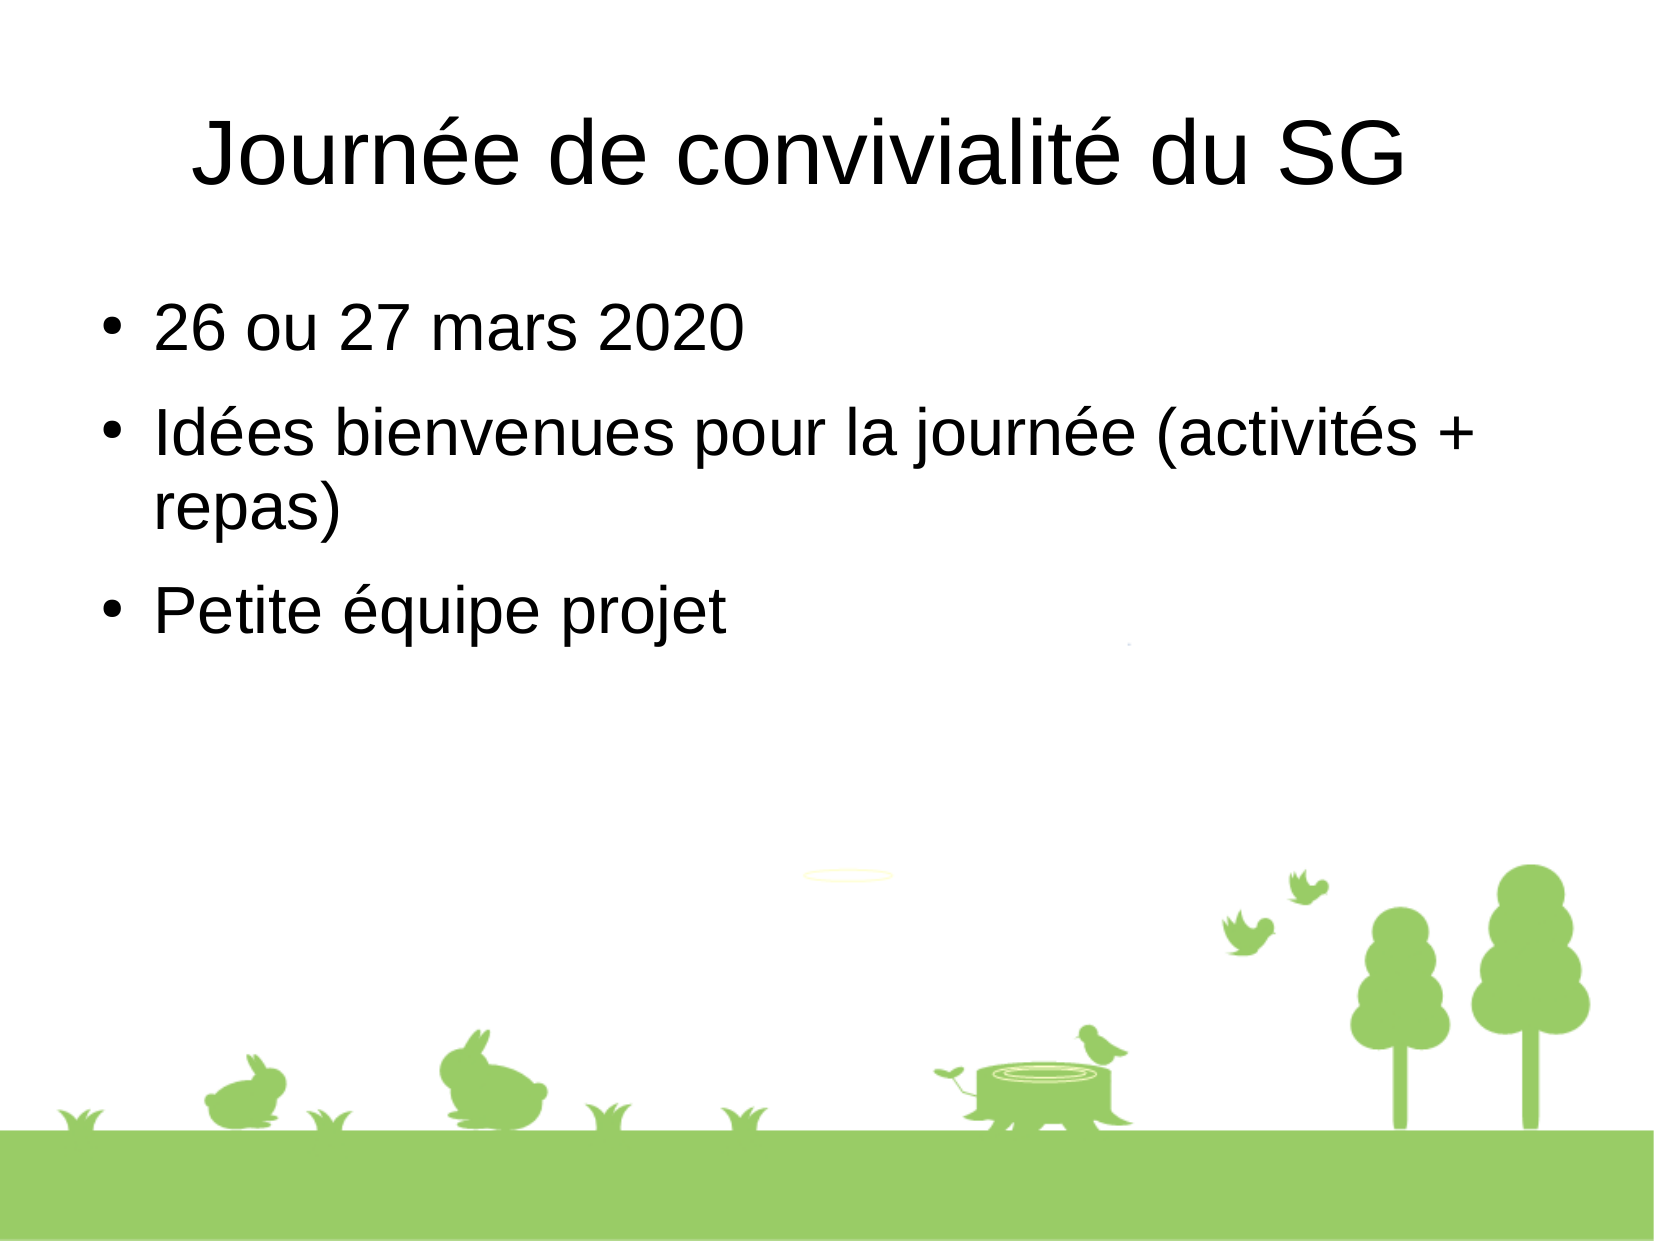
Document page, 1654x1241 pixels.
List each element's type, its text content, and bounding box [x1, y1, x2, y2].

list 26 ou 27 mars 2020 Idées bienvenues pour la journée (activités + repas) Petite équipe projet [82, 290, 1571, 1010]
picture [0, 0, 1654, 1241]
title Journée de convivialité du SG [82, 49, 1571, 257]
